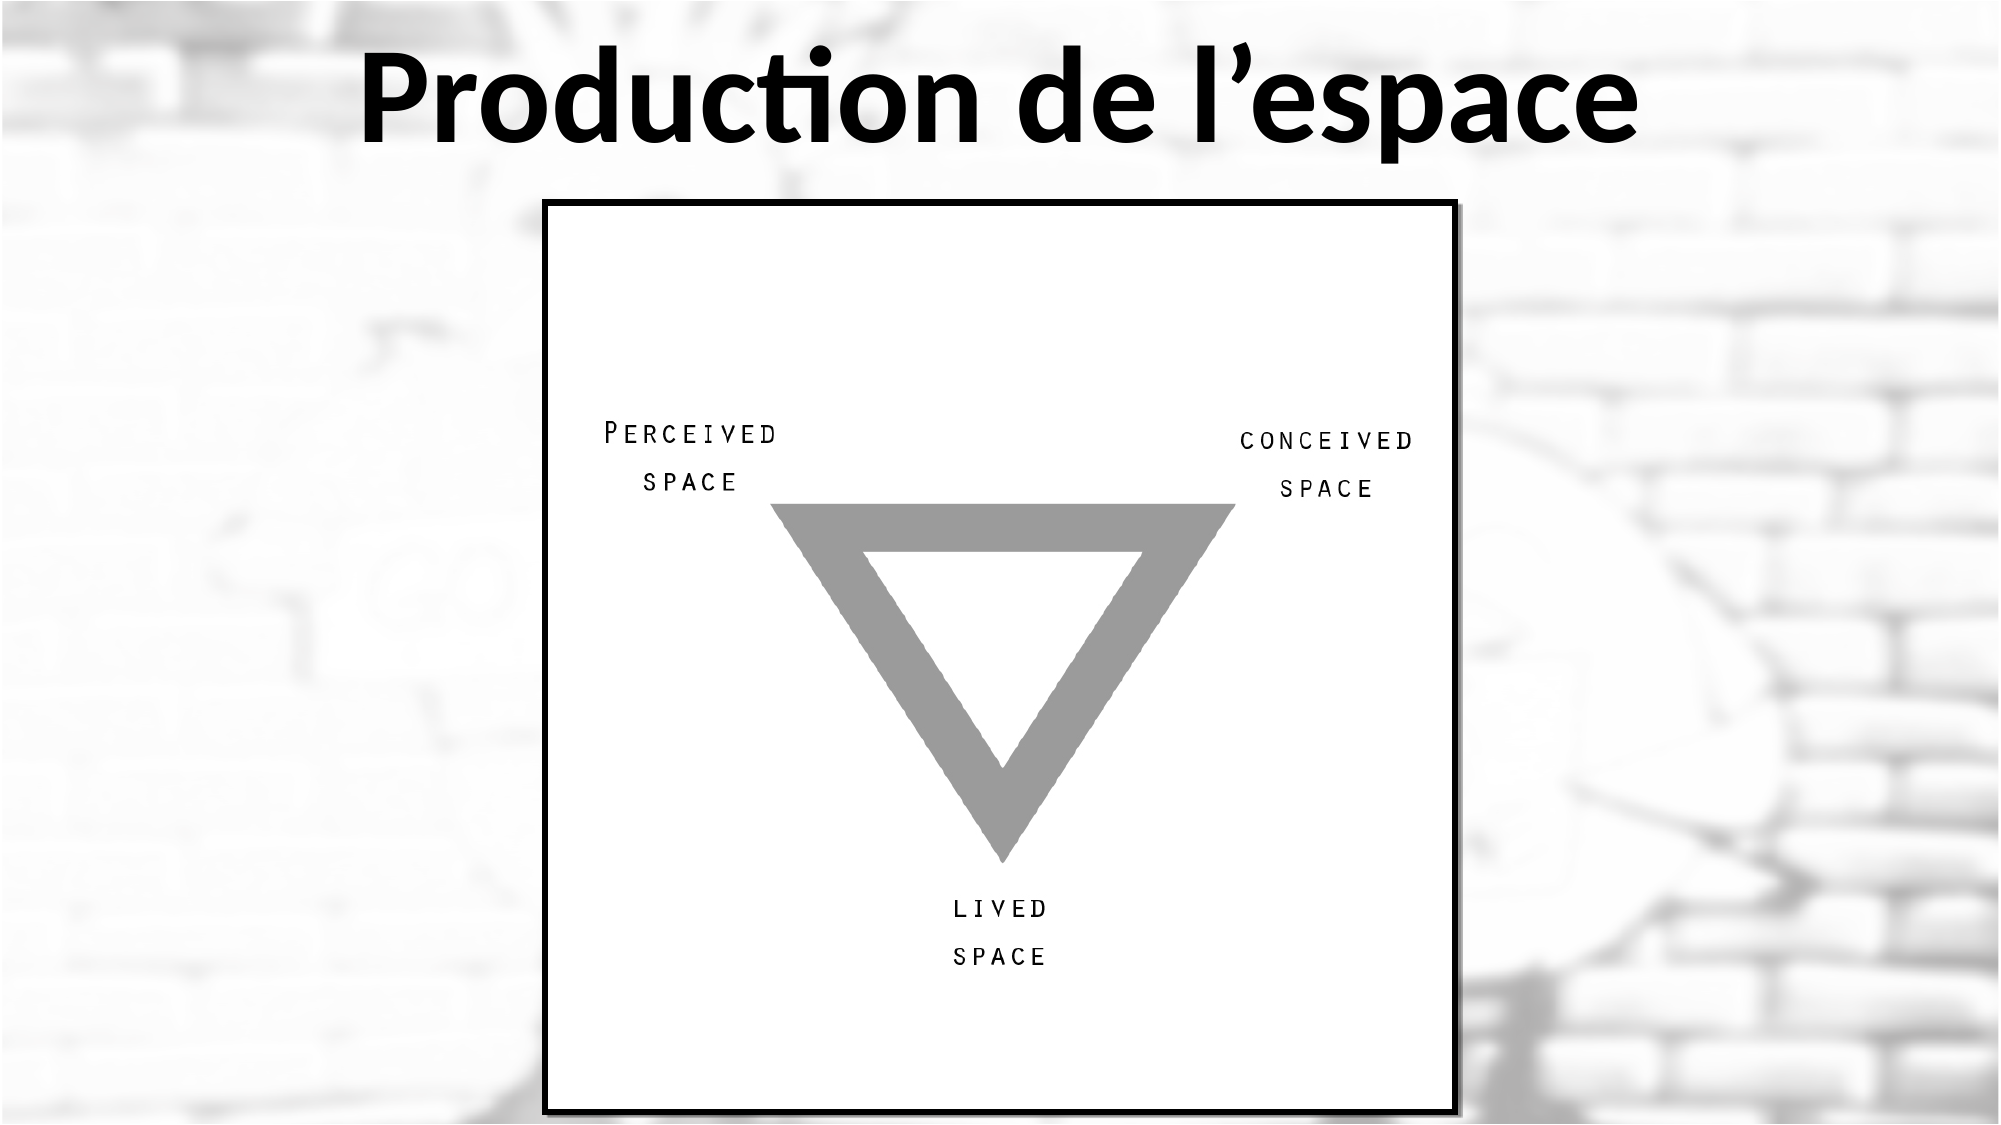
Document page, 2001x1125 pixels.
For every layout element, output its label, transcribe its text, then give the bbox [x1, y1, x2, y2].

picture [2, 1, 1999, 1124]
title Production de l’espace [137, 1, 1863, 196]
